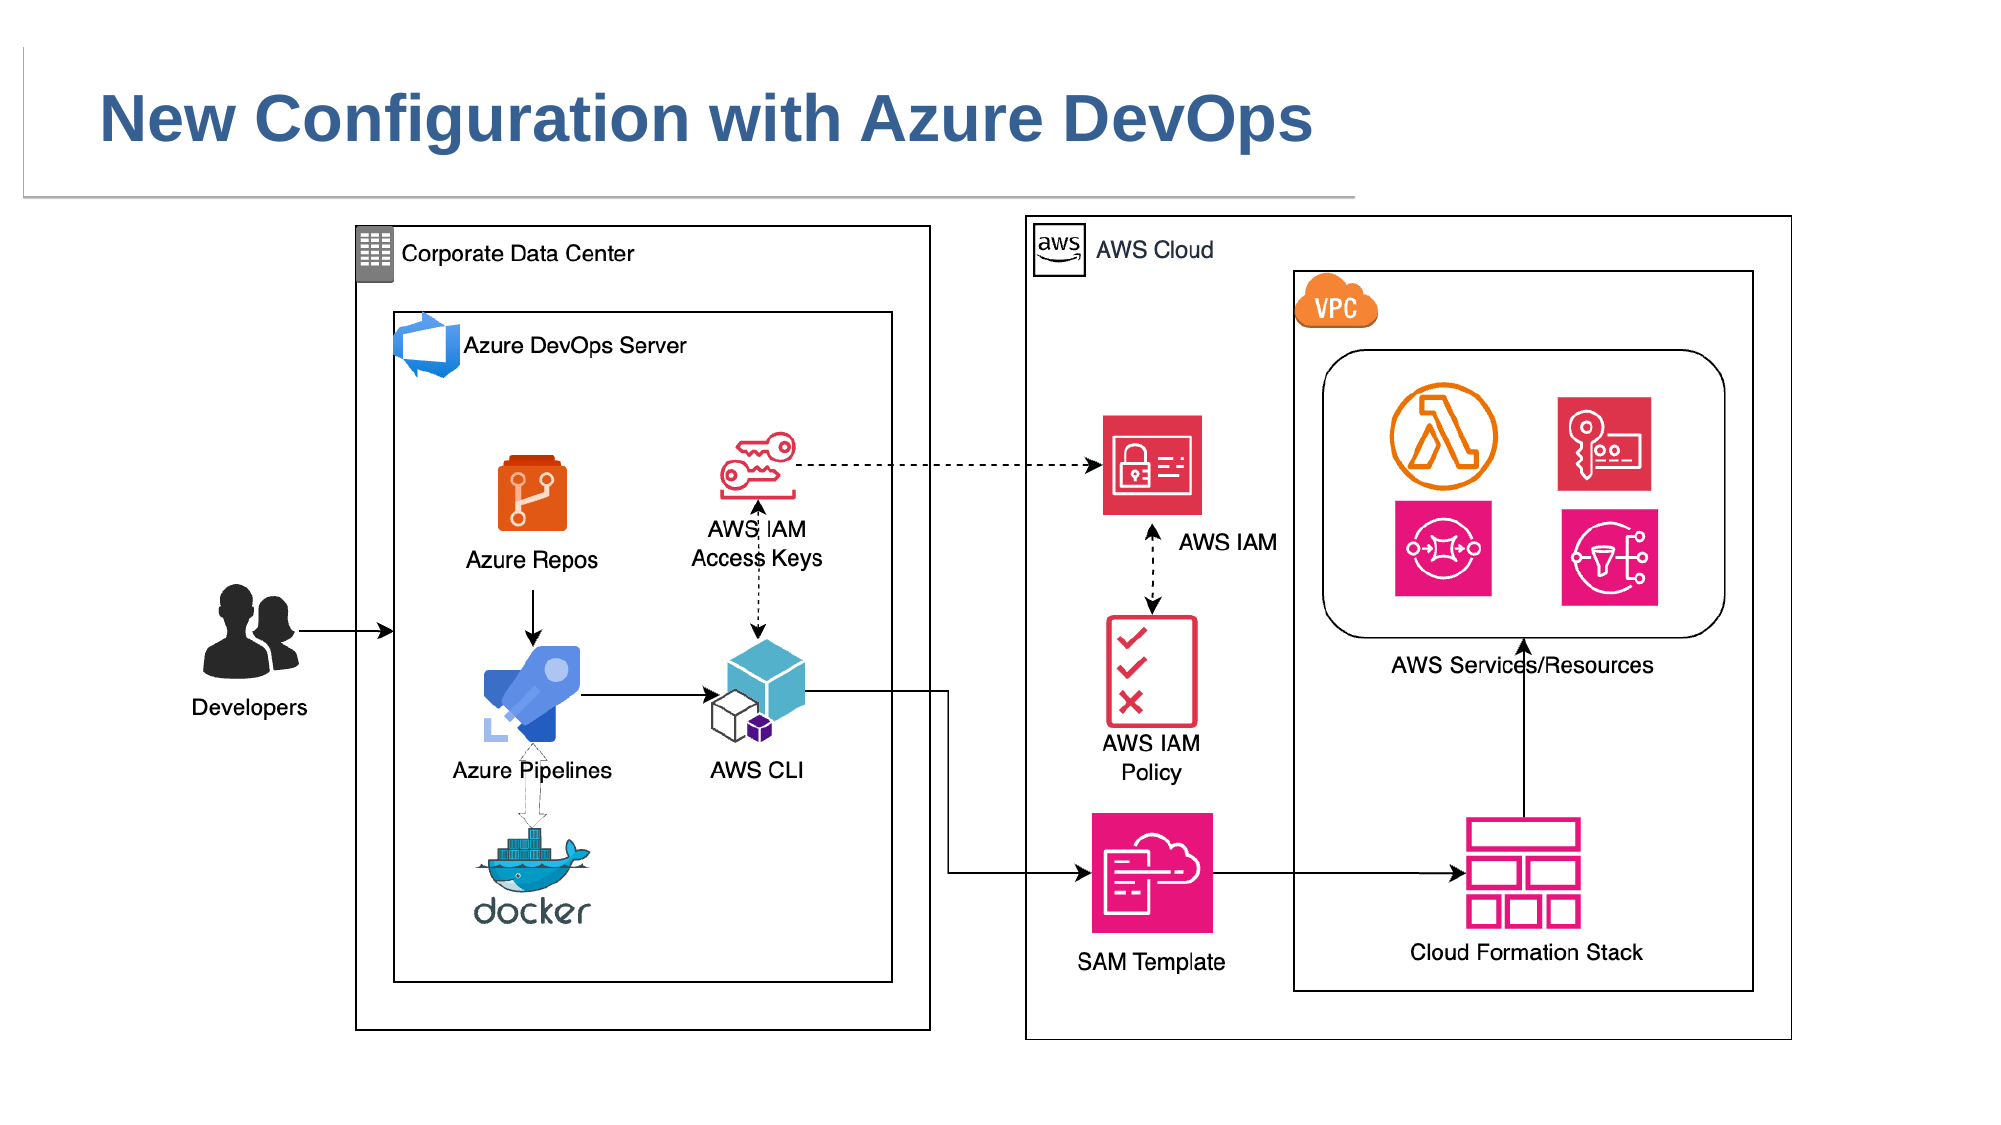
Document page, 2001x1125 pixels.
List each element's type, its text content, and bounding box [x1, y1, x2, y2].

title New Configuration with Azure DevOps [23, 43, 1357, 197]
picture [183, 215, 1817, 1040]
